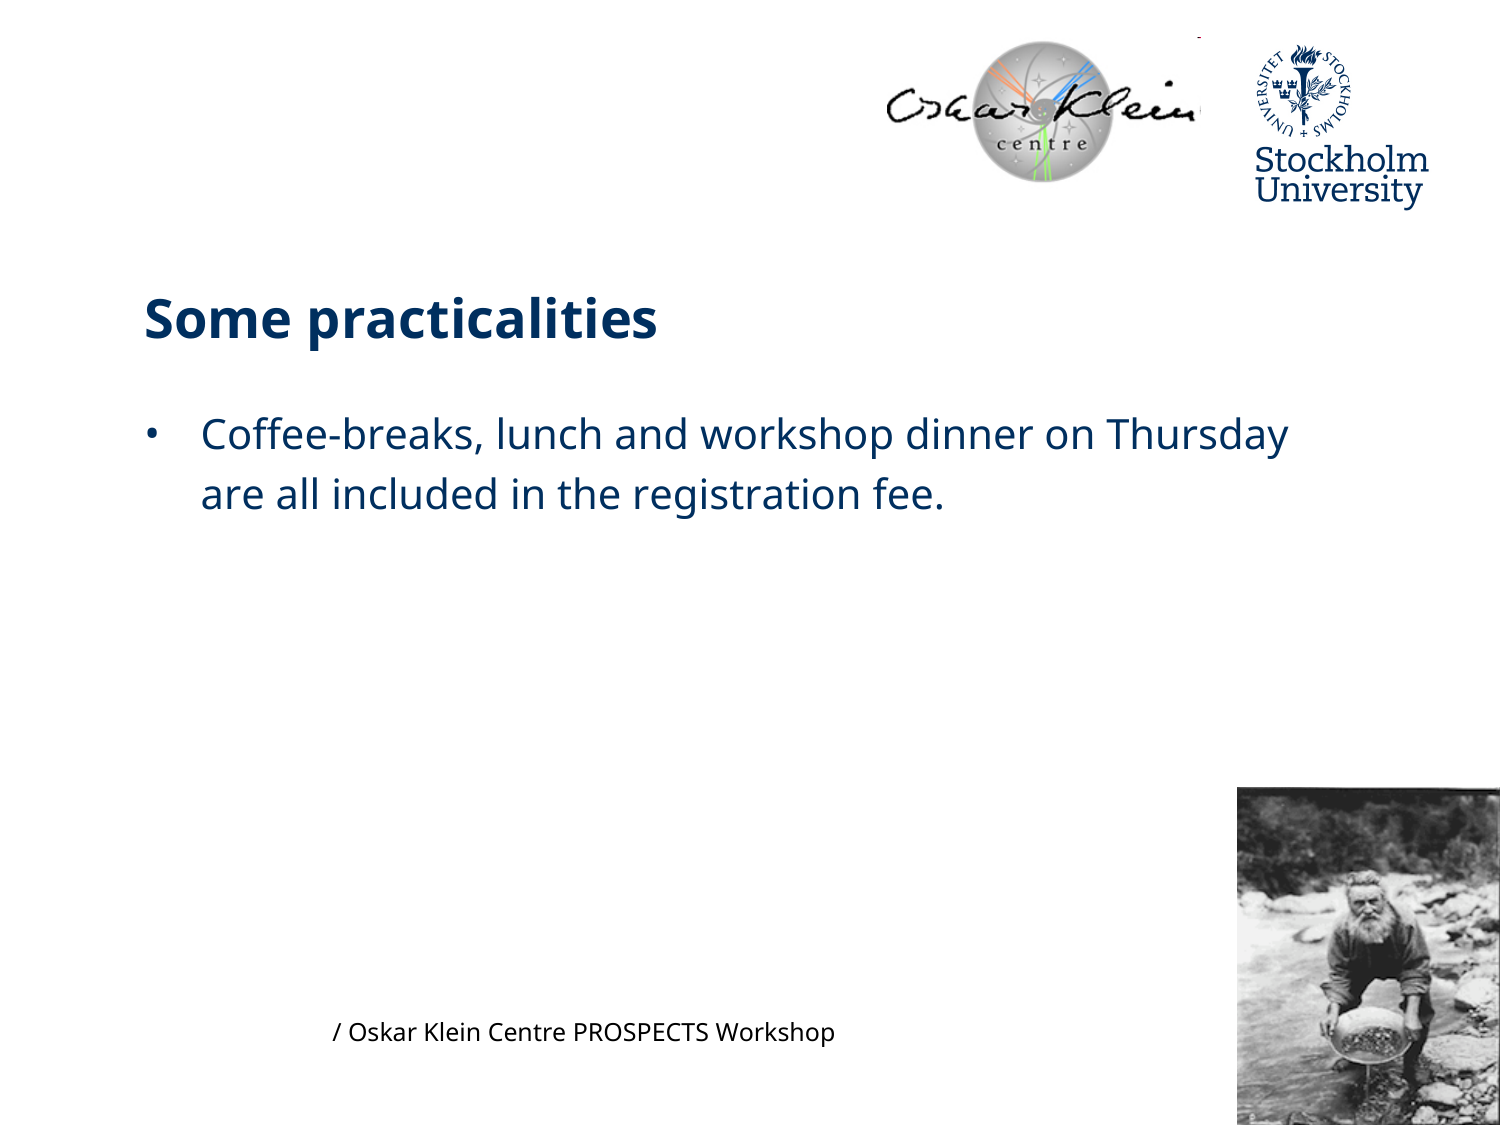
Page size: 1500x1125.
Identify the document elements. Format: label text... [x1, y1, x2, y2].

list Coffee-breaks, lunch and workshop dinner on Thursday are all included in the registration fee. [129, 389, 1313, 965]
picture [1237, 787, 1500, 1125]
picture [1255, 44, 1445, 211]
picture [887, 37, 1201, 189]
title Some practicalities [129, 274, 1254, 389]
